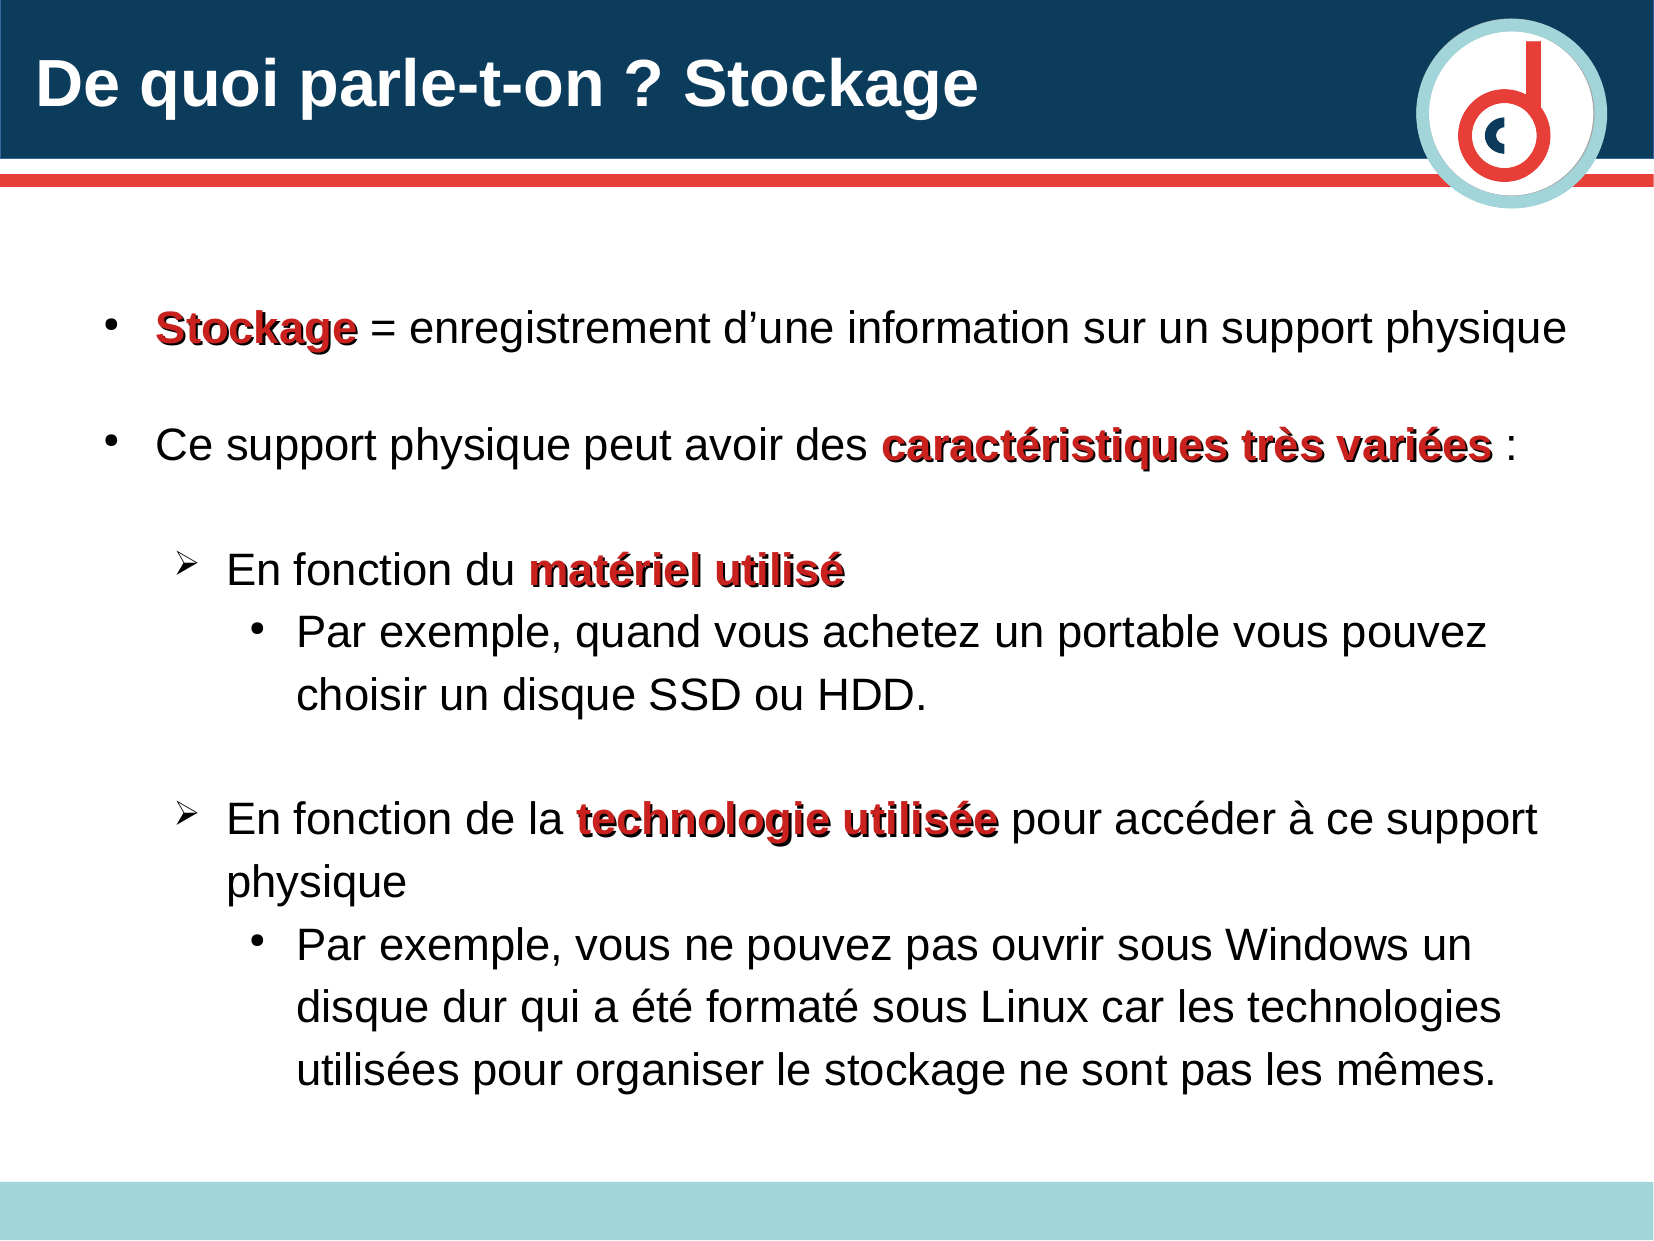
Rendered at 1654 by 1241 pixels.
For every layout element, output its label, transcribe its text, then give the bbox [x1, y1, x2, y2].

text_box Stockage = enregistrement d’une information sur un support physique Ce support physique peut avoir des caractéristiques très variées : En fonction du matériel utilisé Par exemple, quand vous achetez un portable vous pouvez choisir un disque SSD ou HDD. En fonction de la technologie utilisée pour accéder à ce support physique Par exemple, vous ne pouvez pas ouvrir sous Windows un disque dur qui a été formaté sous Linux car les technologies utilisées pour organiser le stockage ne sont pas les mêmes. [70, 282, 1583, 1117]
title De quoi parle-t-on ? Stockage [35, 11, 1430, 159]
